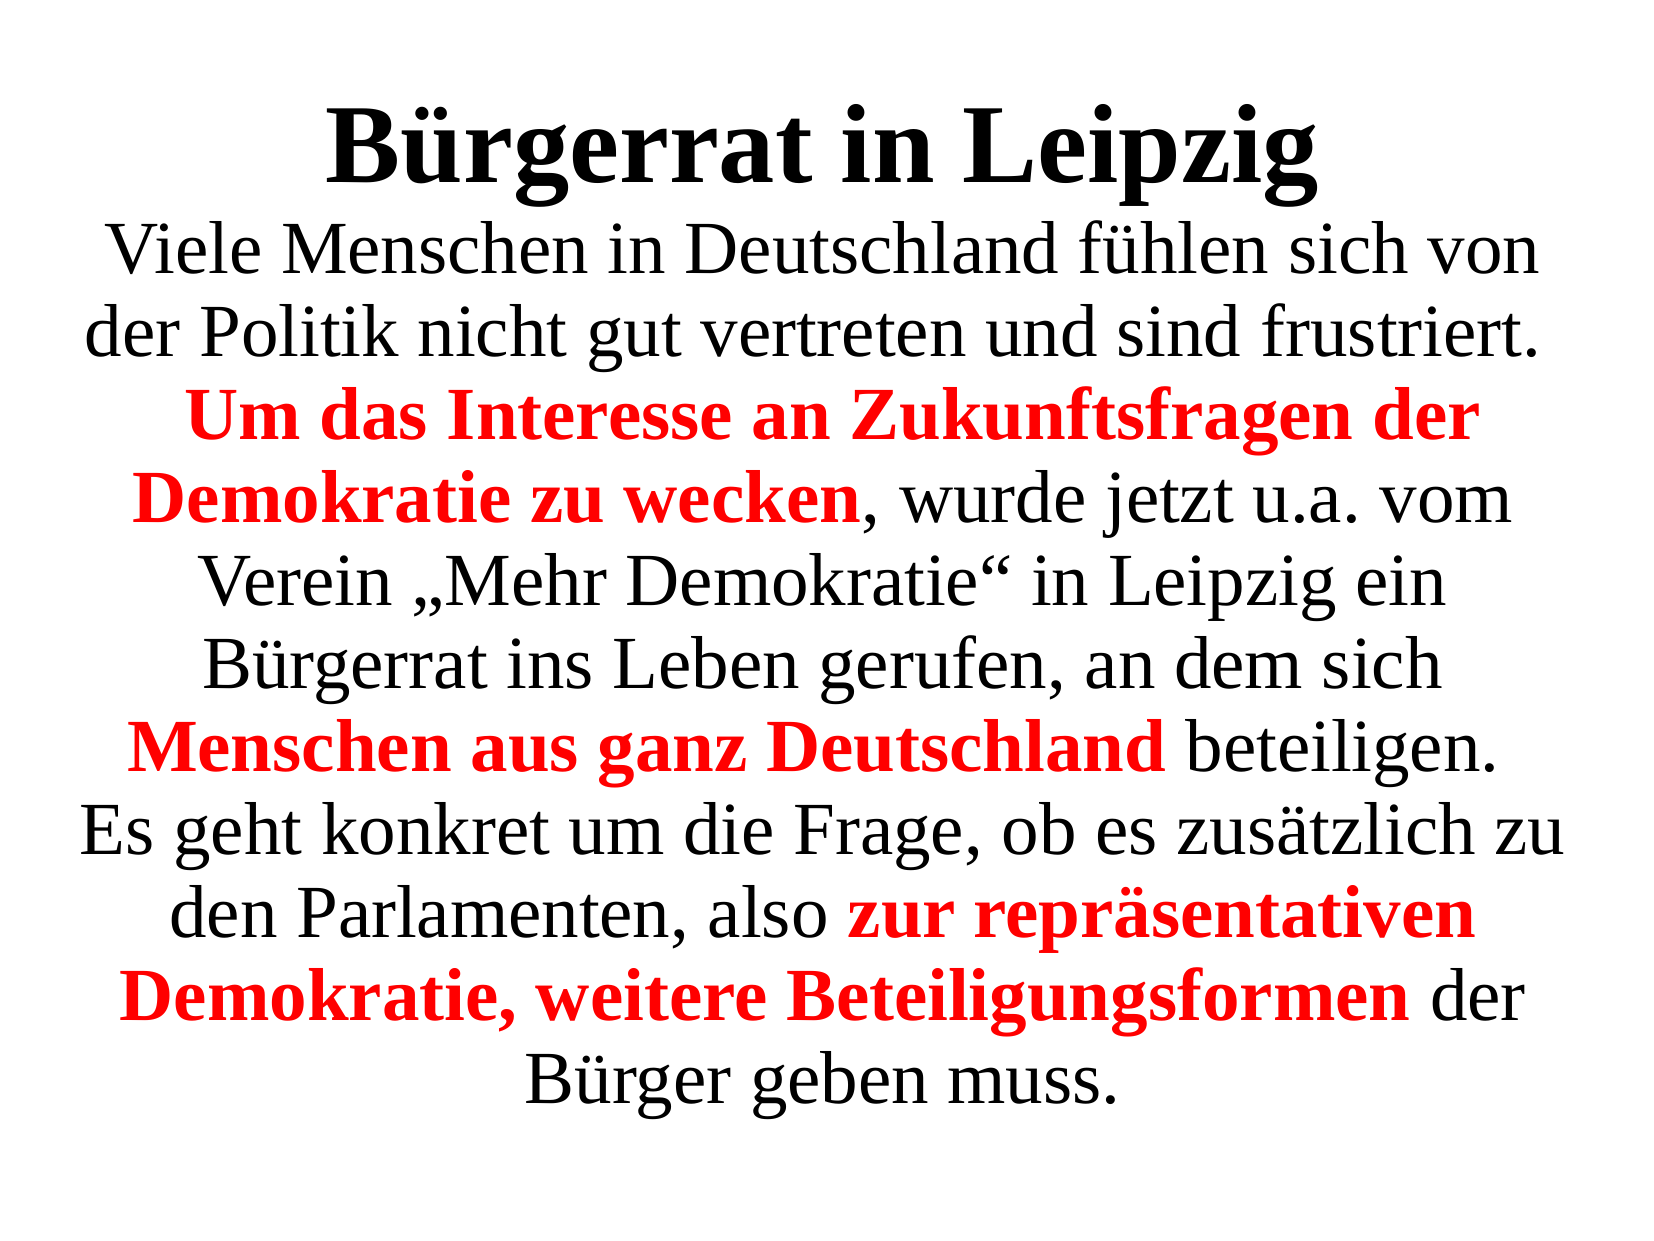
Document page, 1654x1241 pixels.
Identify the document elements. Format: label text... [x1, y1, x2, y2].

text_box Bürgerrat in Leipzig Viele Menschen in Deutschland fühlen sich von der Politik nicht gut vertreten und sind frustriert. Um das Interesse an Zukunftsfragen der Demokratie zu wecken, wurde jetzt u.a. vom Verein „Mehr Demokratie“ in Leipzig ein Bürgerrat ins Leben gerufen, an dem sich Menschen aus ganz Deutschland beteiligen. Es geht konkret um die Frage, ob es zusätzlich zu den Parlamenten, also zur repräsentativen Demokratie, weitere Beteiligungsformen der Bürger geben muss. [64, 74, 1606, 1131]
